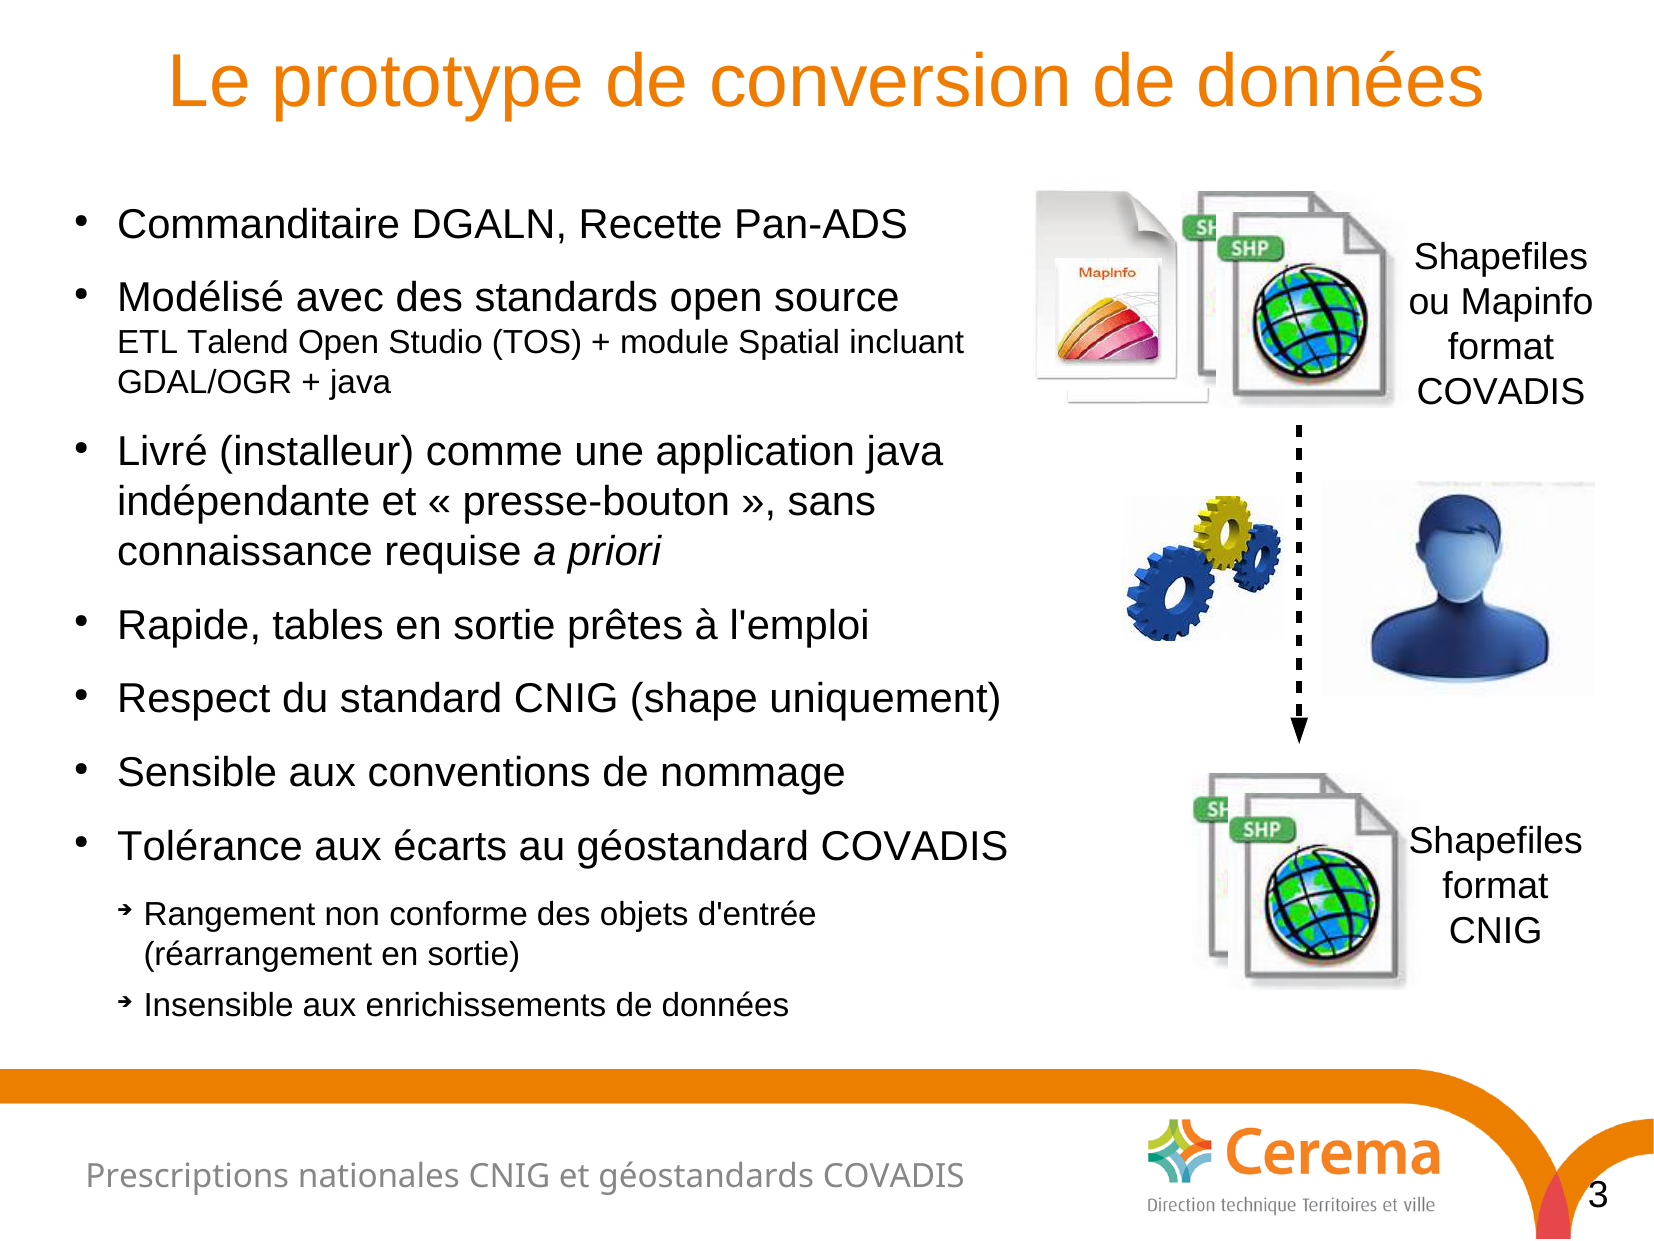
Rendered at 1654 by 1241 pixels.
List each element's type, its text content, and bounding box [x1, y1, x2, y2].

picture [1322, 481, 1595, 697]
picture [1122, 496, 1284, 641]
text_box Shapefiles format CNIG [1393, 809, 1598, 959]
picture [0, 1069, 1654, 1239]
text_box Shapefiles ou Mapinfo format COVADIS [1393, 224, 1609, 420]
title Le prototype de conversion de données [82, 0, 1571, 154]
text_box Commanditaire DGALN, Recette Pan-ADS Modélisé avec des standards open source ETL Talend Open Studio (TOS) + module Spatial incluant GDAL/OGR + java Livré (installeur) comme une application java indépendante et « presse-bouton », sans connaissance requise a priori Rapide, tables en sortie prêtes à l'emploi Respect du standard CNIG (shape uniquement) Sensible aux conventions de nommage Tolérance aux écarts au géostandard COVADIS Rangement non conforme des objets d'entrée (réarrangement en sortie) Insensible aux enrichissements de données [59, 189, 1028, 1031]
picture [1192, 773, 1421, 990]
picture [998, 180, 1409, 414]
